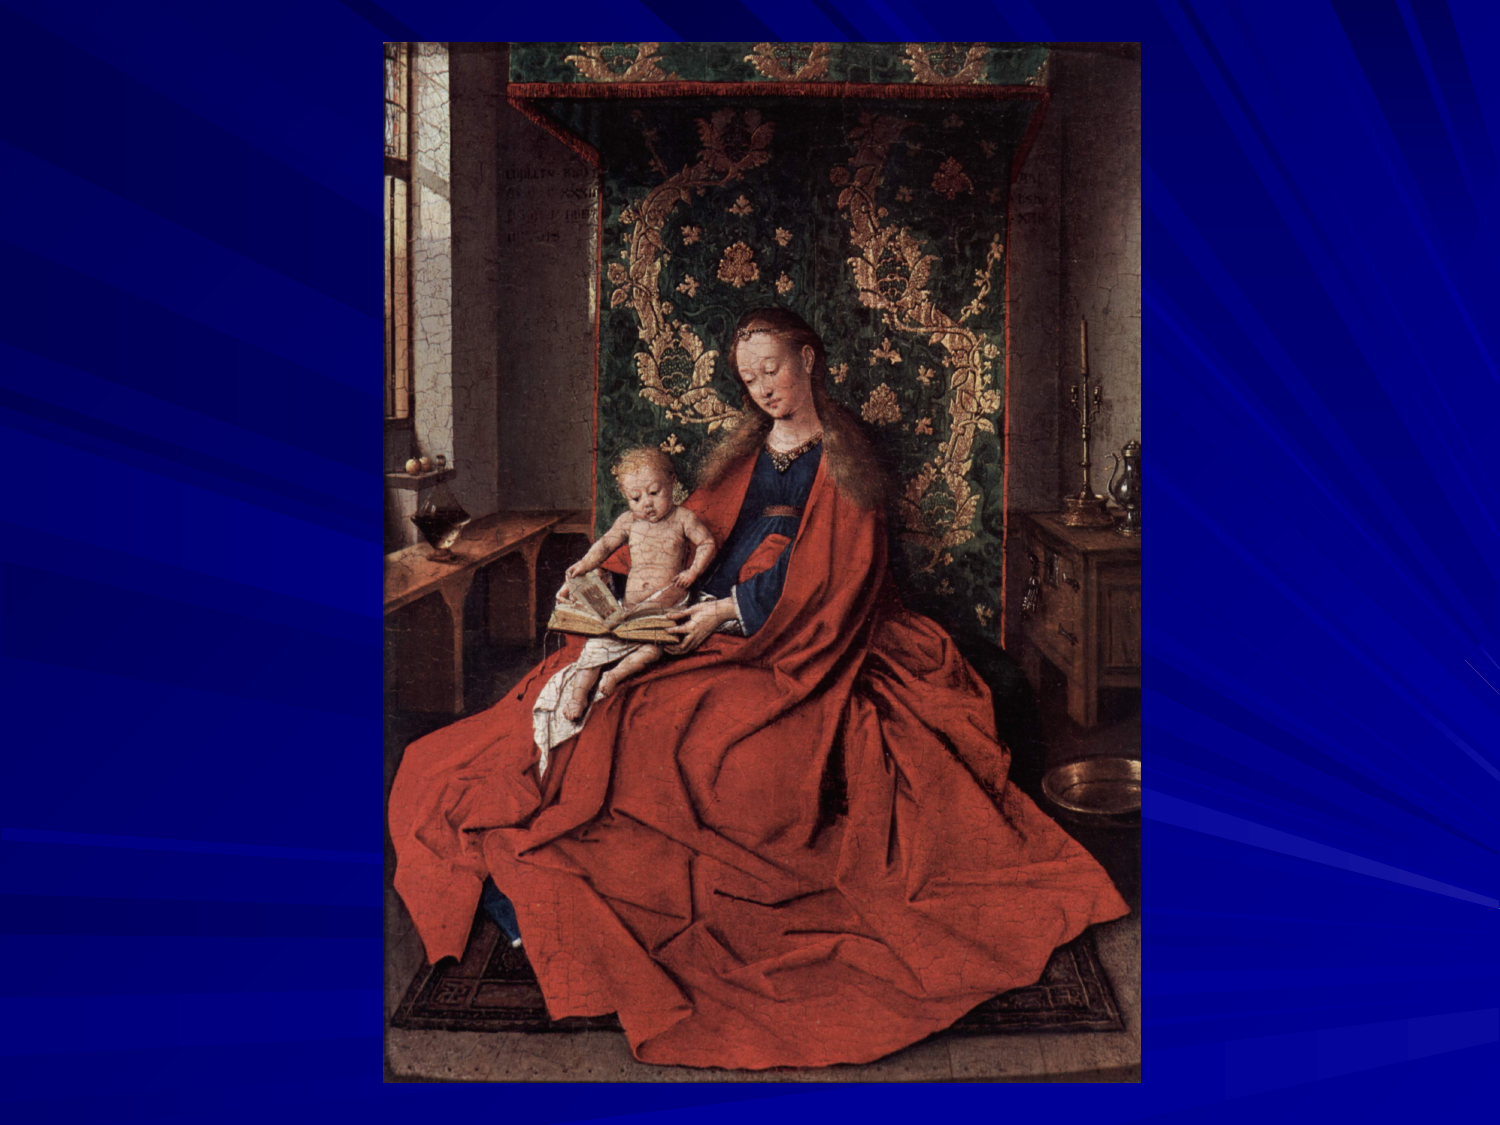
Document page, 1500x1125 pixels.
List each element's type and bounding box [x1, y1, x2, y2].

picture [383, 42, 1141, 1083]
